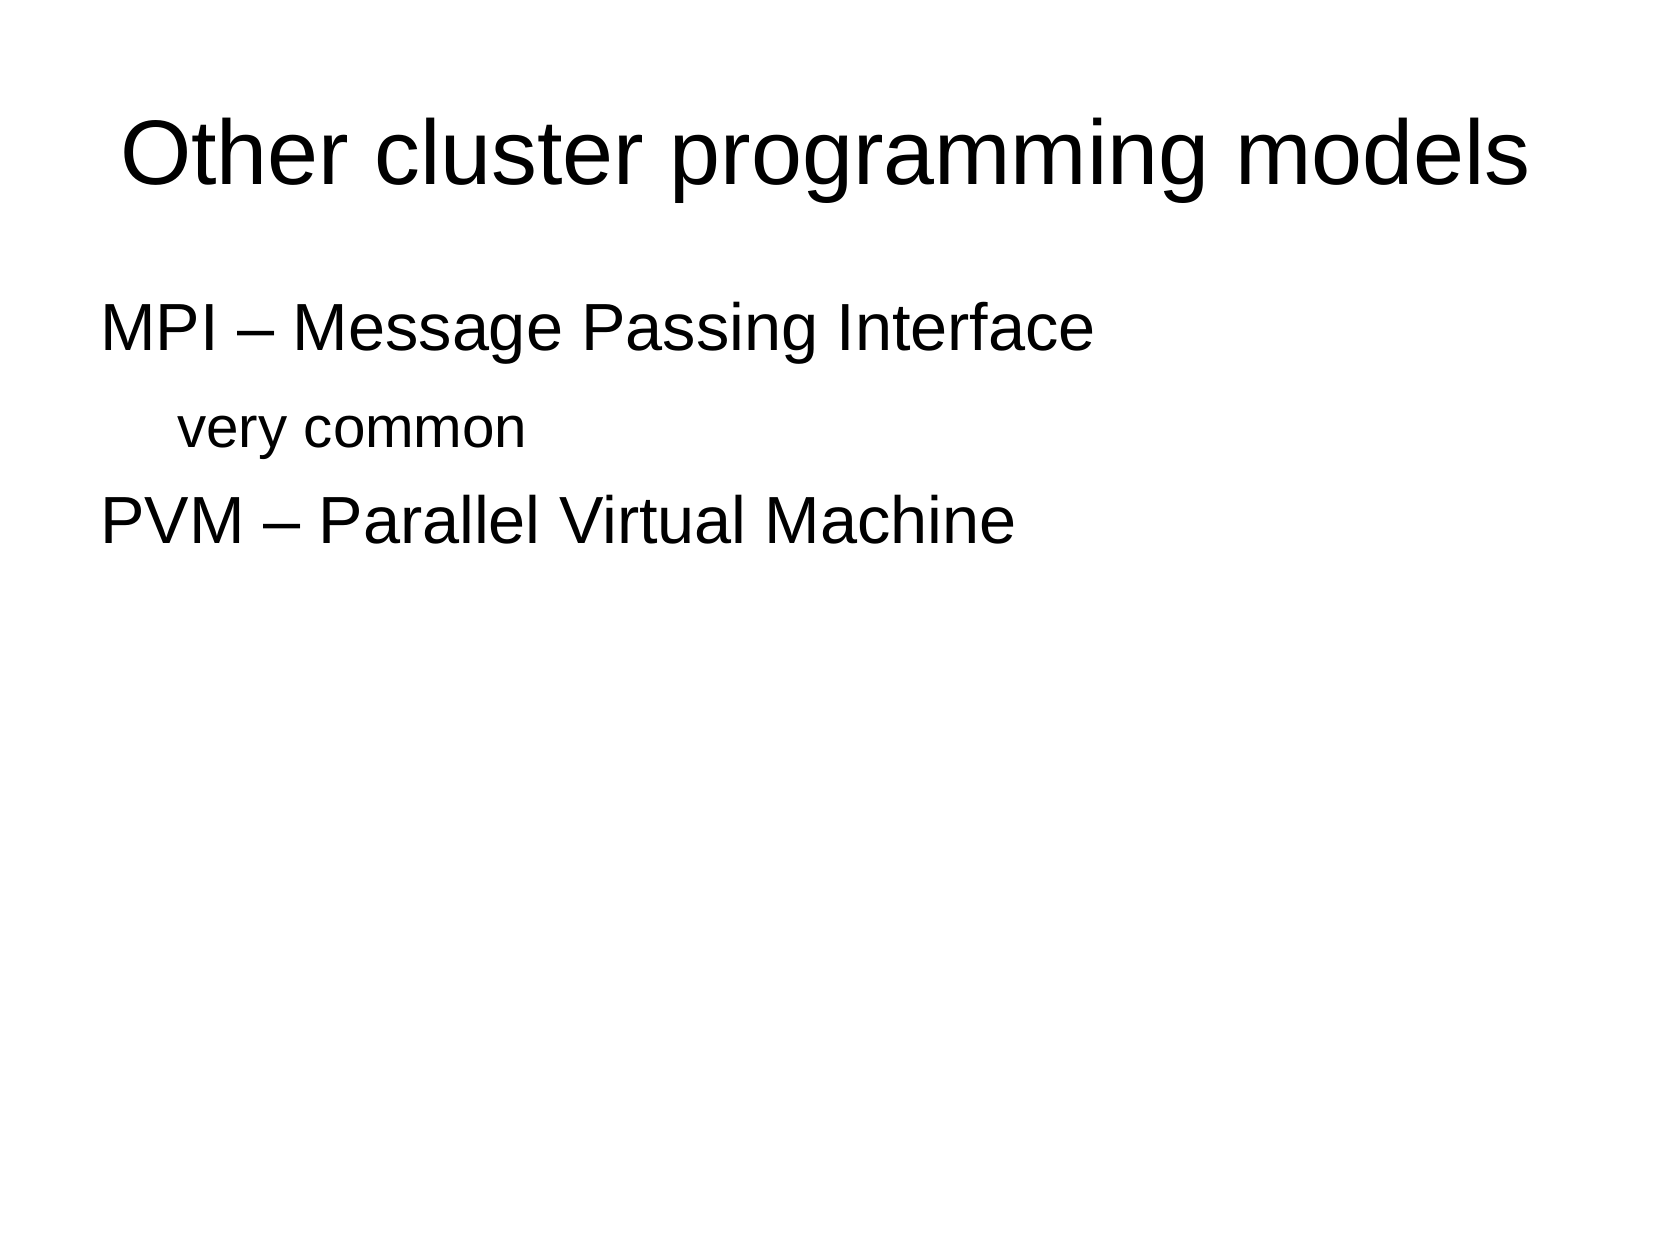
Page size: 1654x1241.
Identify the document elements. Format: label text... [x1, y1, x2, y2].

title Other cluster programming models [82, 49, 1571, 257]
list MPI – Message Passing Interface very common PVM – Parallel Virtual Machine [82, 290, 1571, 1109]
